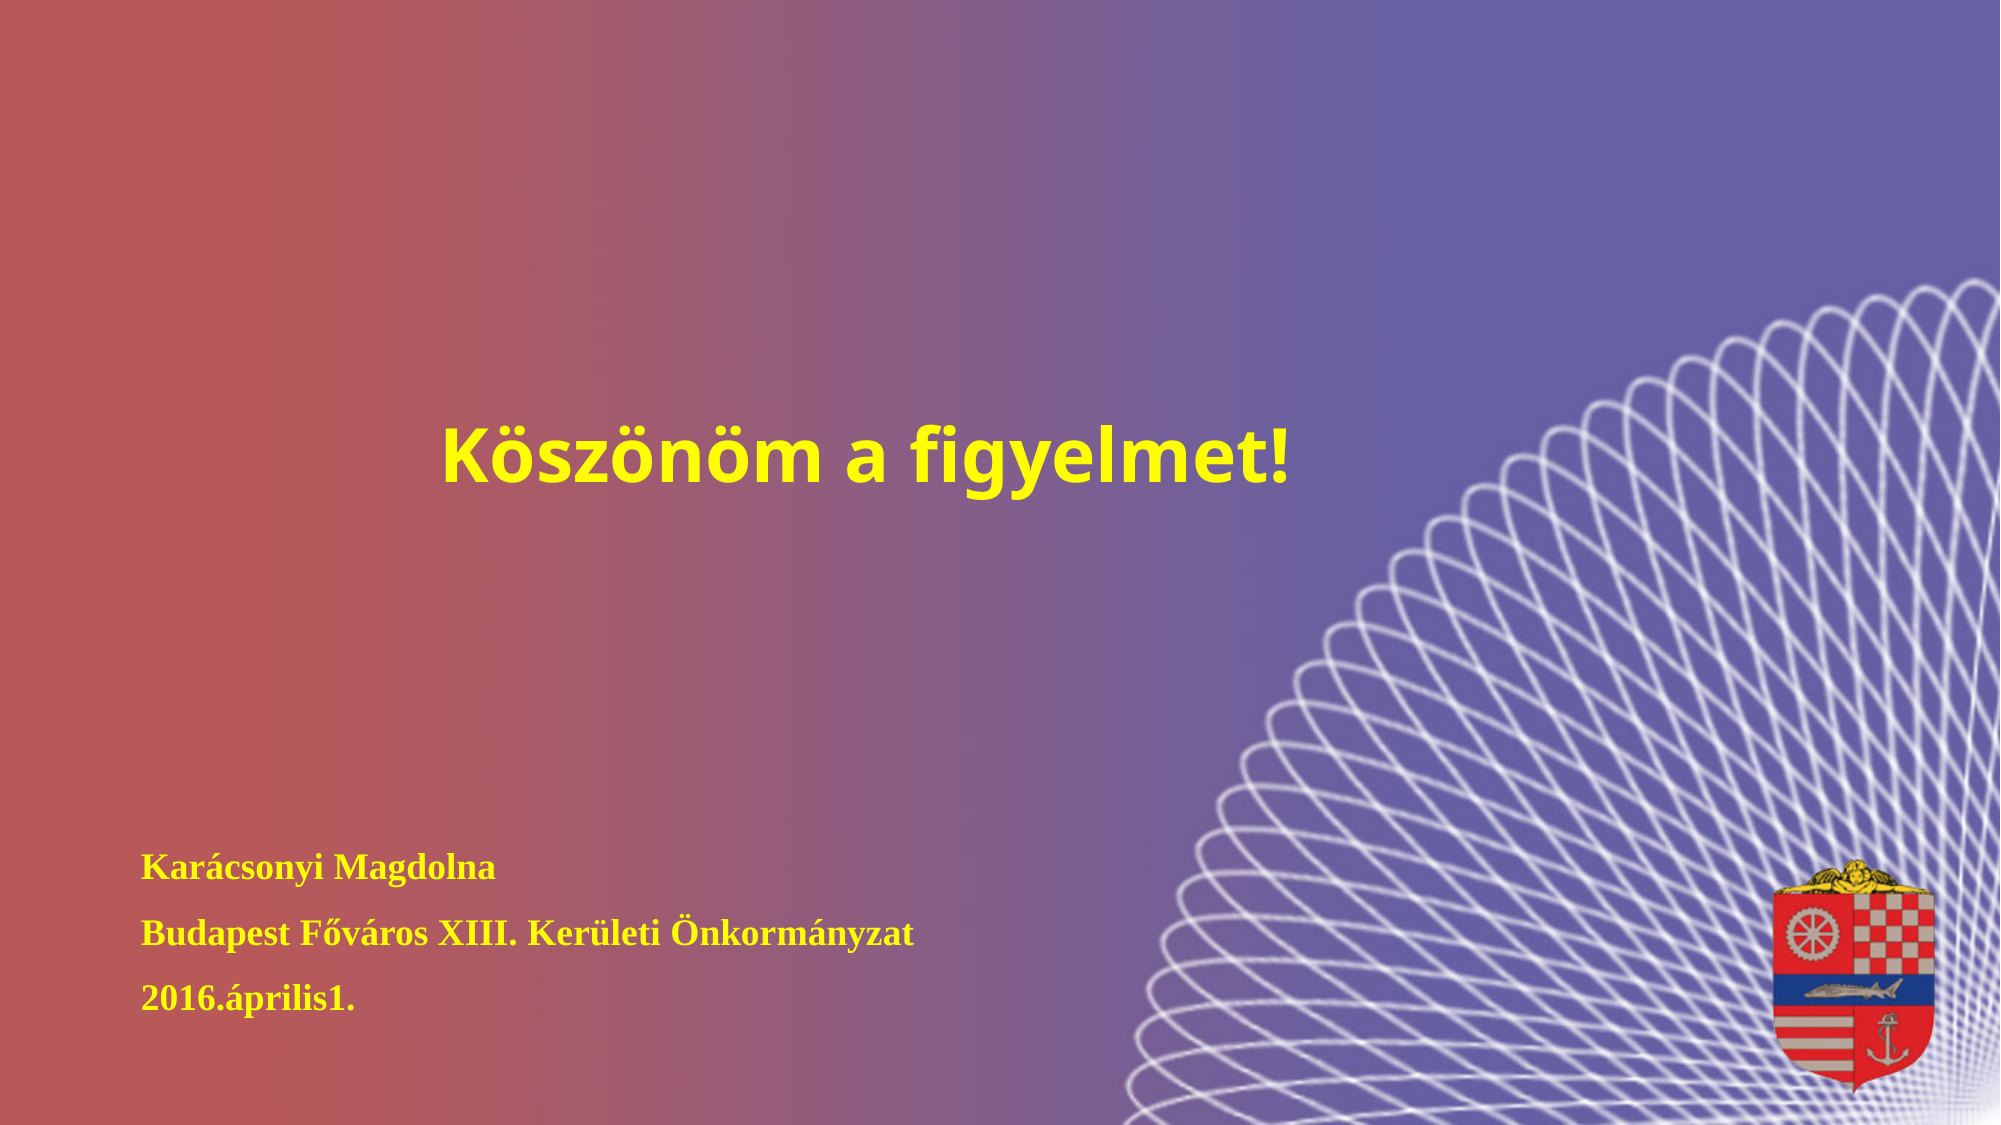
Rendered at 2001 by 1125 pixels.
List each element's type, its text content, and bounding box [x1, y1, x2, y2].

text_box Karácsonyi Magdolna Budapest Főváros XIII. Kerületi Önkormányzat 2016.április1. [125, 834, 1446, 1038]
picture [0, 0, 2000, 1125]
text_box Köszönöm a figyelmet! [424, 399, 1615, 608]
